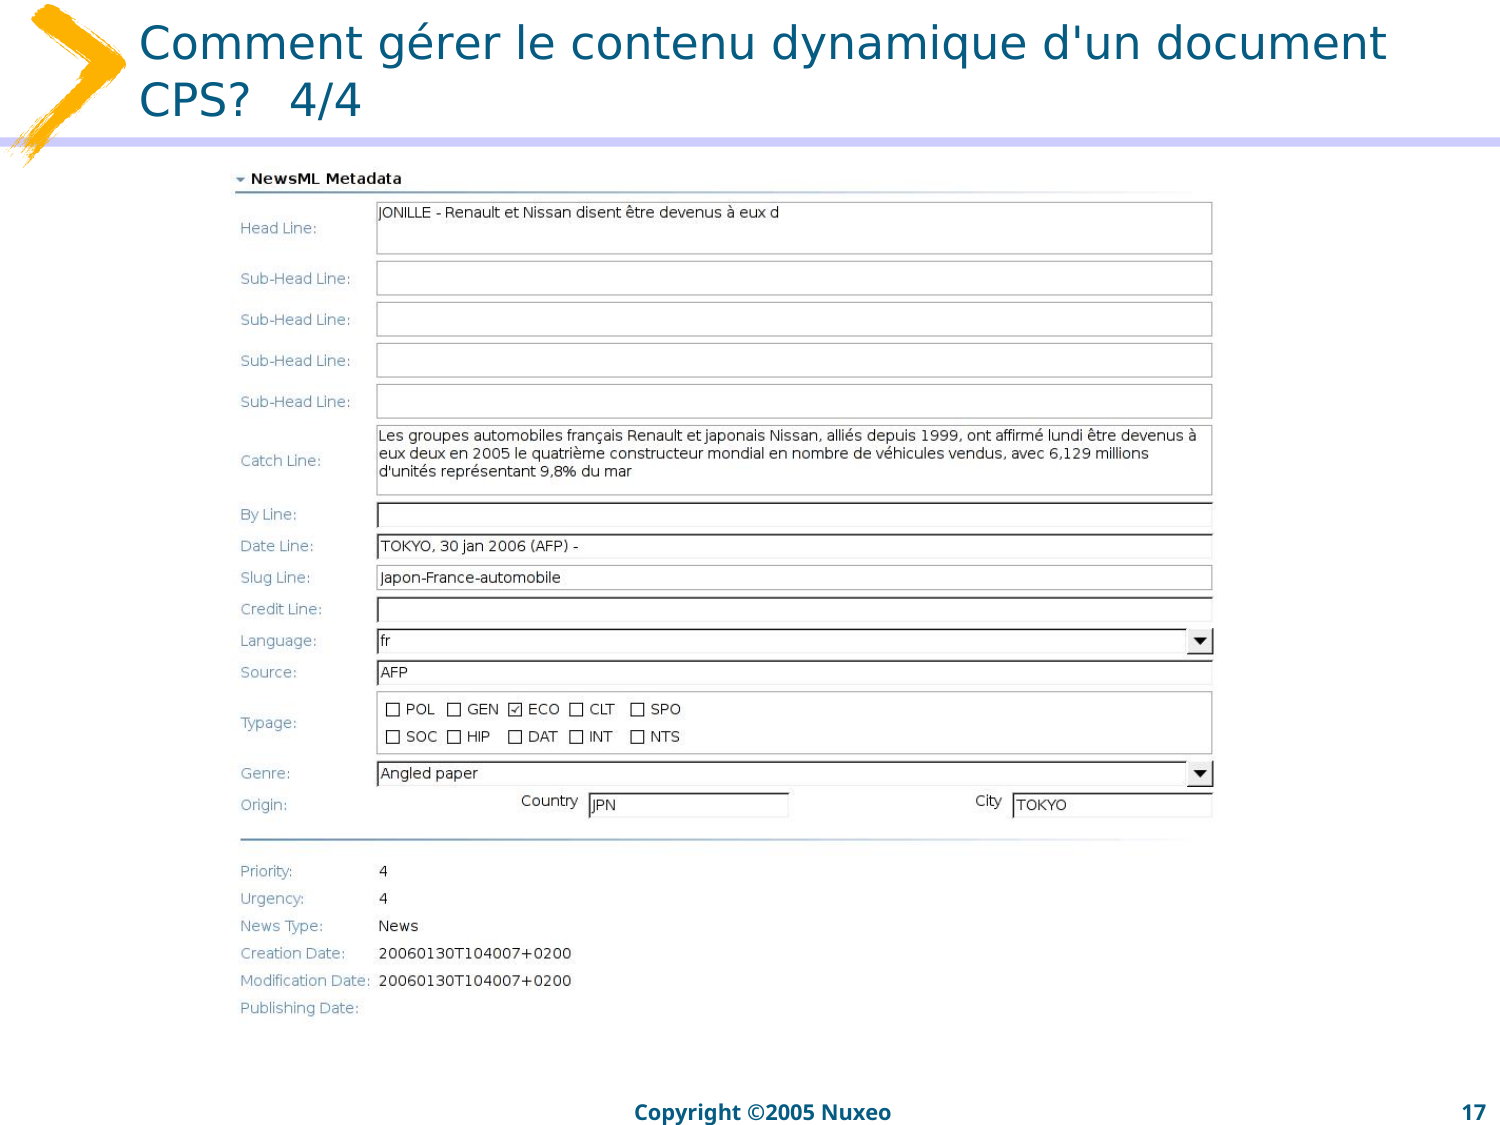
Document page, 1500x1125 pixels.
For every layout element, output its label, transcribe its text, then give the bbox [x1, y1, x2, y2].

title Comment gérer le contenu dynamique d'un document CPS? 4/4 [138, 12, 1409, 130]
picture [230, 165, 1224, 1028]
picture [4, 4, 126, 169]
